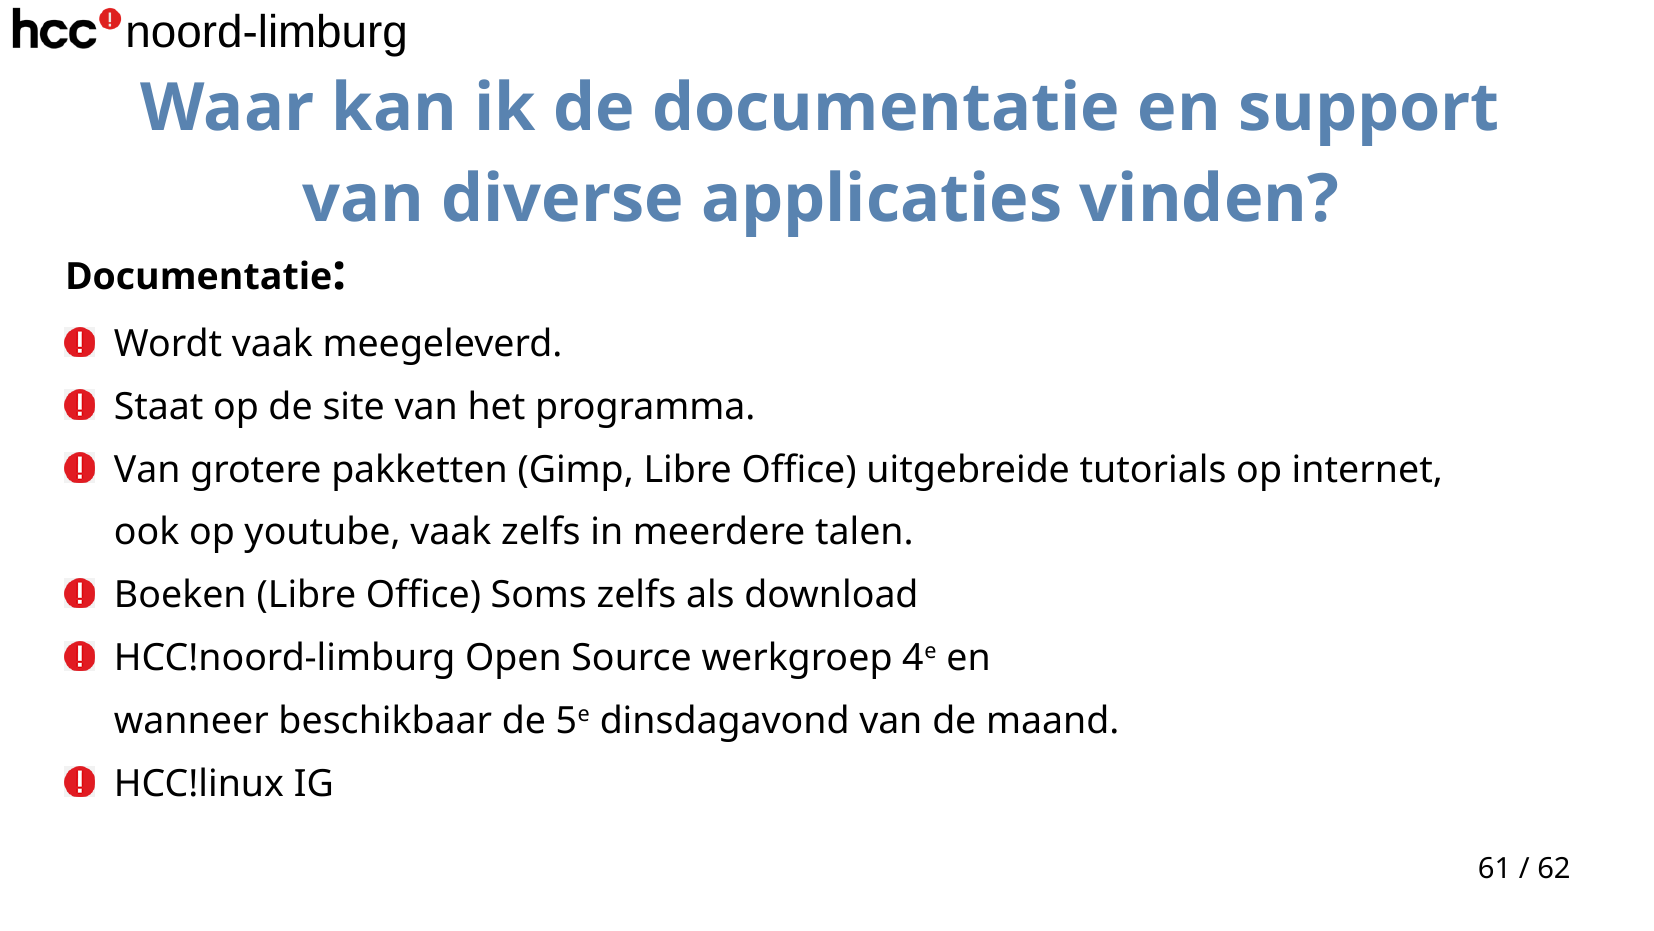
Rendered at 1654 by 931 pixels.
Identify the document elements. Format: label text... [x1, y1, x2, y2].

subtitle Documentatie: Wordt vaak meegeleverd. Staat op de site van het programma. Van grotere pakketten (Gimp, Libre Office) uitgebreide tutorials op internet, ook op youtube, vaak zelfs in meerdere talen. Boeken (Libre Office) Soms zelfs als download HCC!noord-limburg Open Source werkgroep 4e en wanneer beschikbaar de 5e dinsdagavond van de maand. HCC!linux IG [64, 236, 1595, 808]
picture [11, 6, 122, 50]
title Waar kan ik de documentatie en support van diverse applicaties vinden? [118, 59, 1524, 236]
